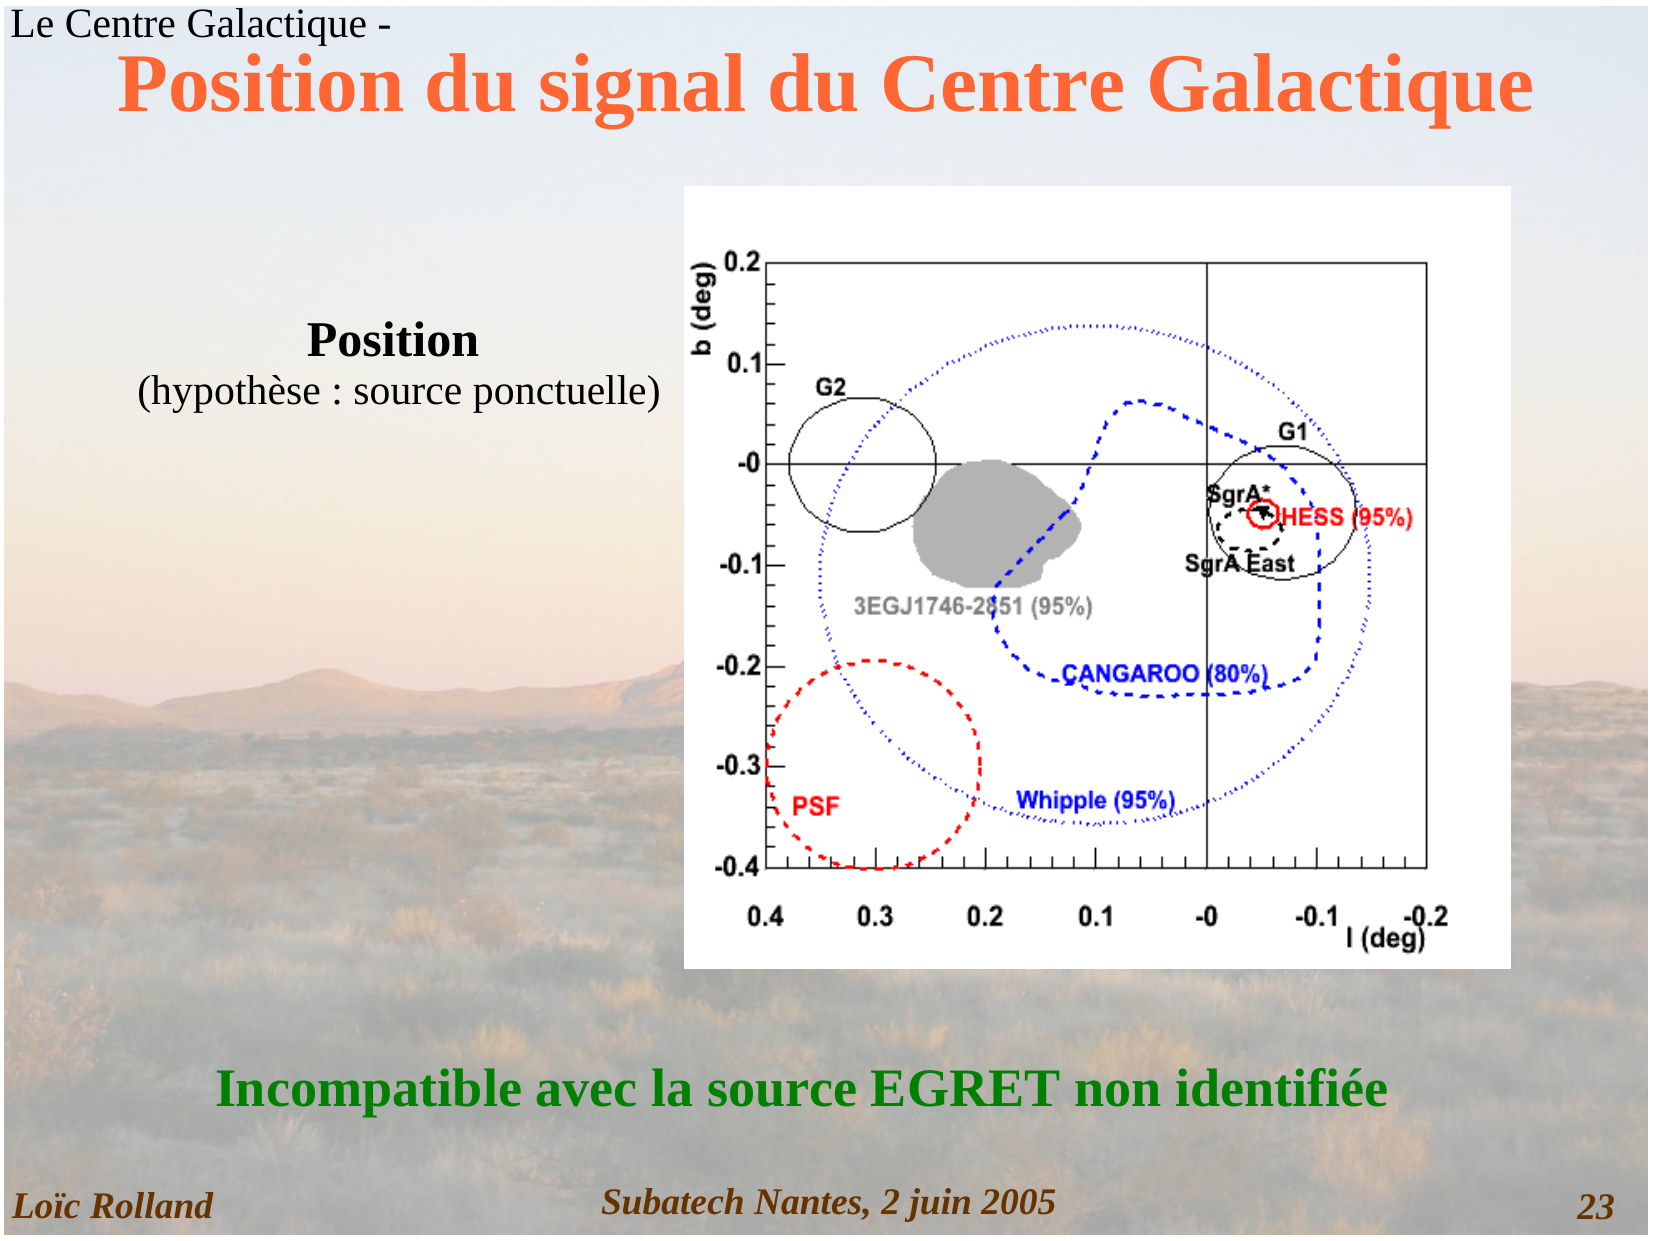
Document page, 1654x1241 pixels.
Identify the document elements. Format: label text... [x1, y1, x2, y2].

picture [4, 146, 1648, 1235]
text_box Position (hypothèse : source ponctuelle) [105, 312, 694, 446]
list Incompatible avec la source EGRET non identifiée [200, 1057, 1471, 1140]
text_box Le Centre Galactique - [0, 0, 1654, 58]
title Position du signal du Centre Galactique [0, 58, 1654, 146]
